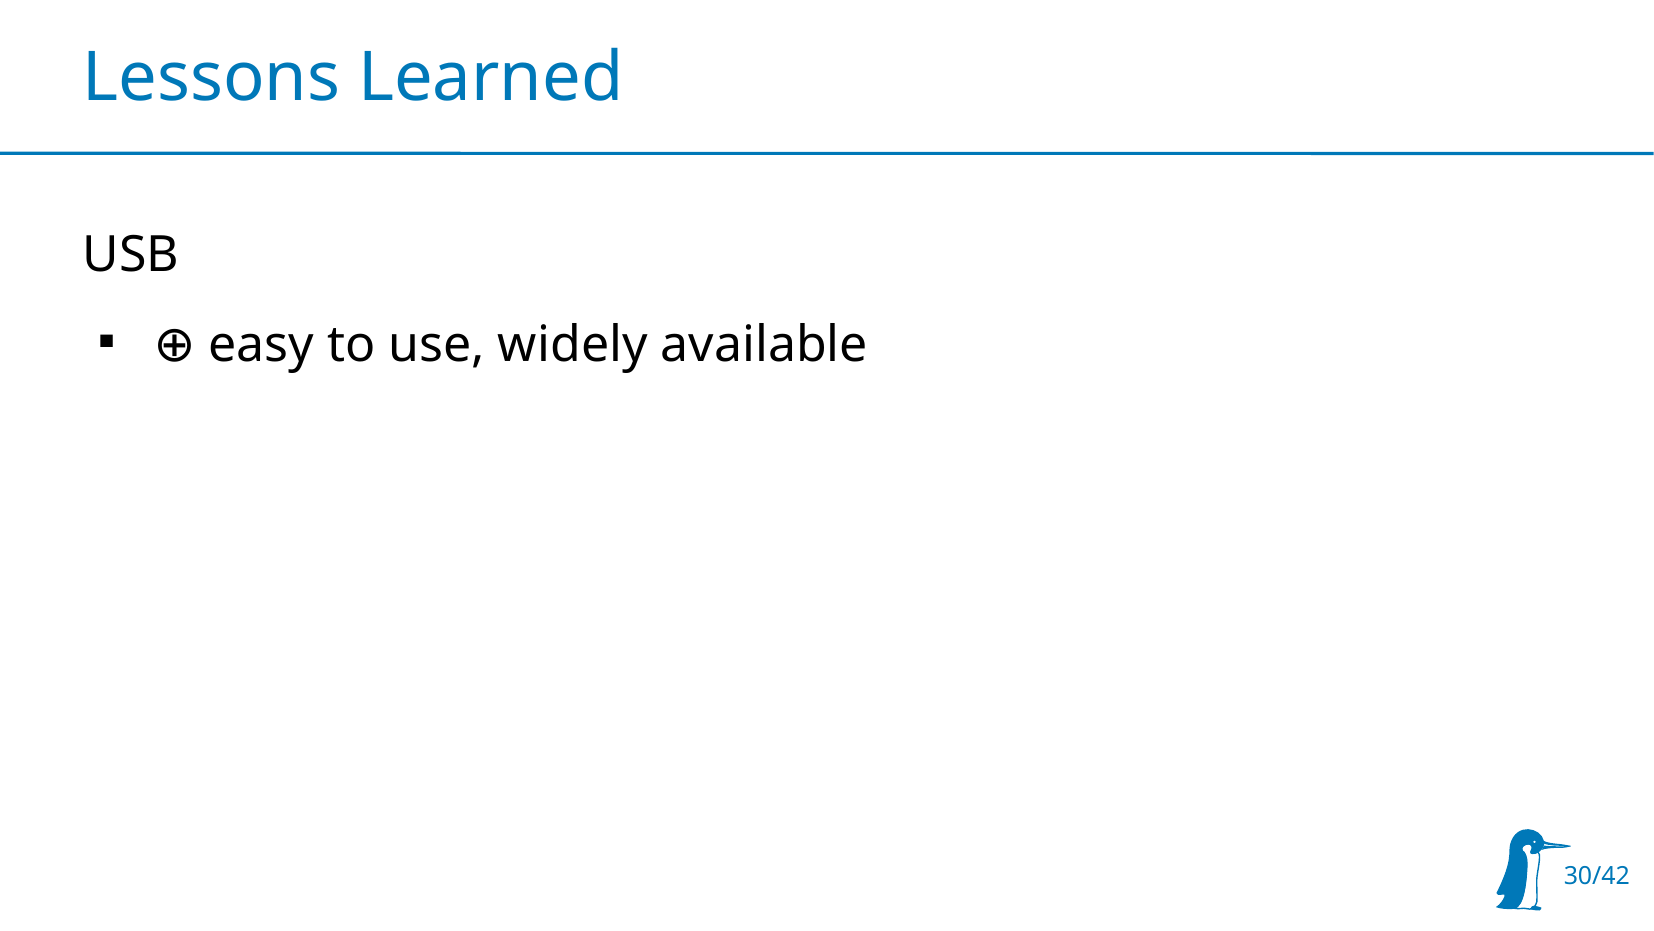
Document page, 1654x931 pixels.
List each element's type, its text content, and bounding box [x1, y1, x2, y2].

list USB ⊕ easy to use, widely available [82, 217, 1571, 861]
title Lessons Learned [82, 30, 1571, 121]
